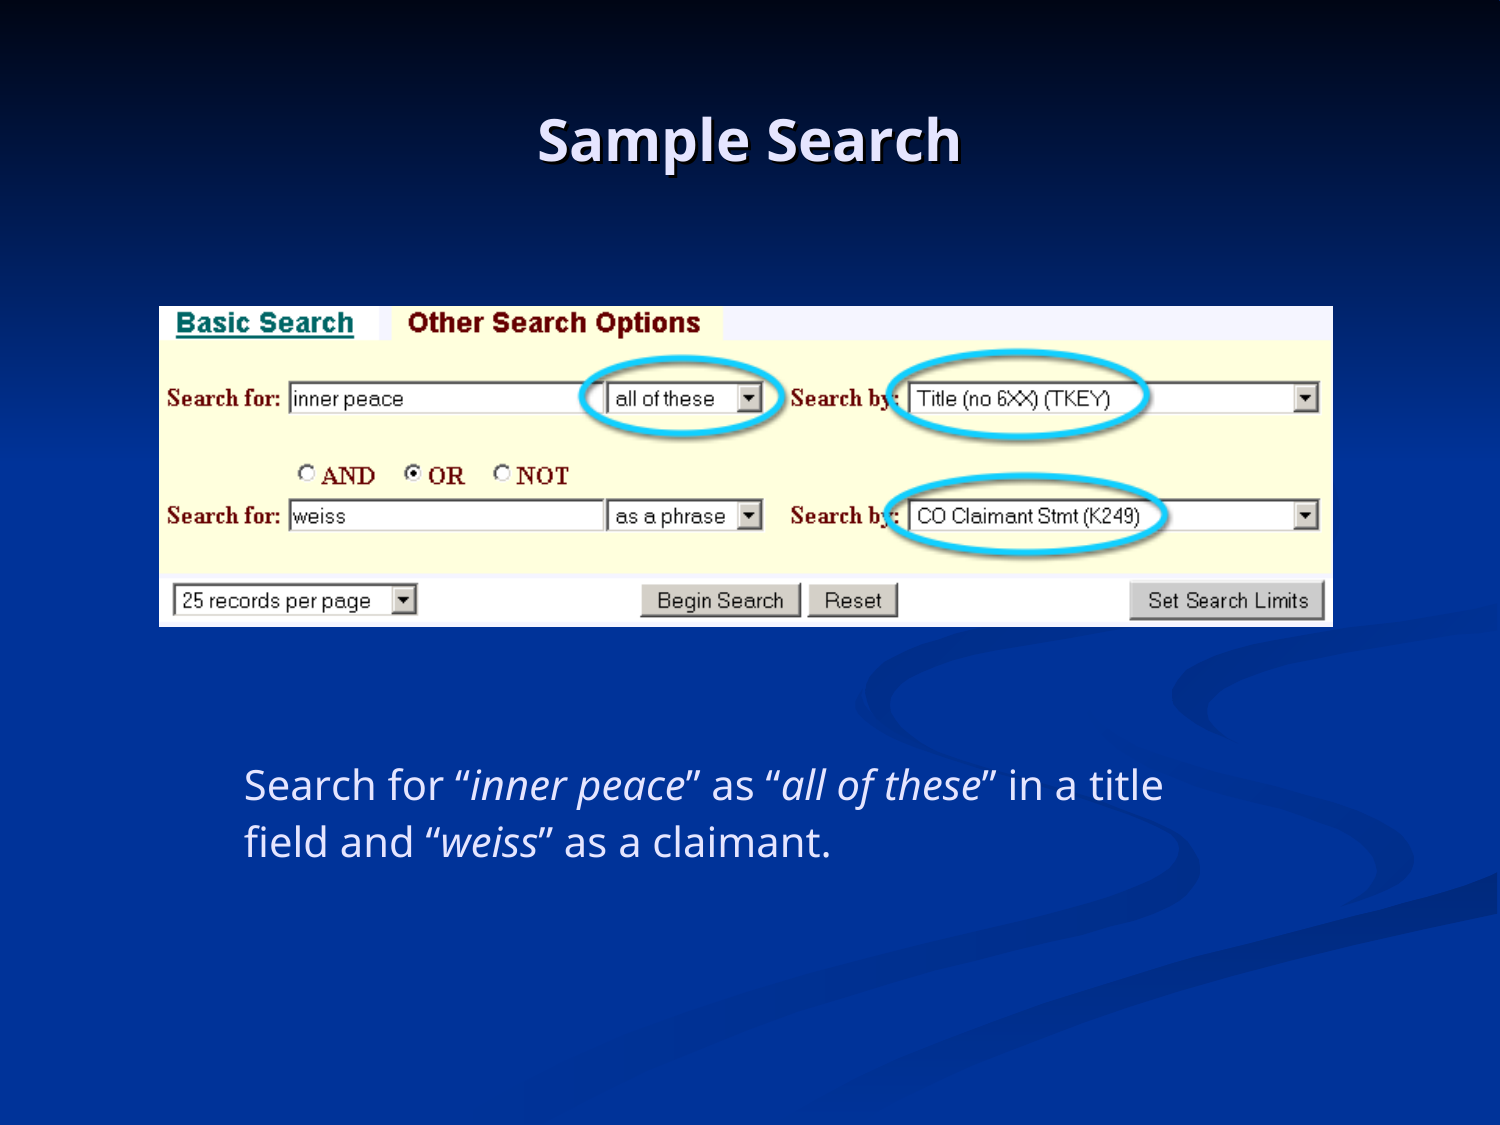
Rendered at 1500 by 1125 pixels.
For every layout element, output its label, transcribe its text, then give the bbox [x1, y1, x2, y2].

title Sample Search [470, 96, 1030, 182]
text_box Search for “inner peace” as “all of these” in a title field and “weiss” as a claimant. [229, 748, 1259, 878]
chart [159, 306, 1333, 627]
